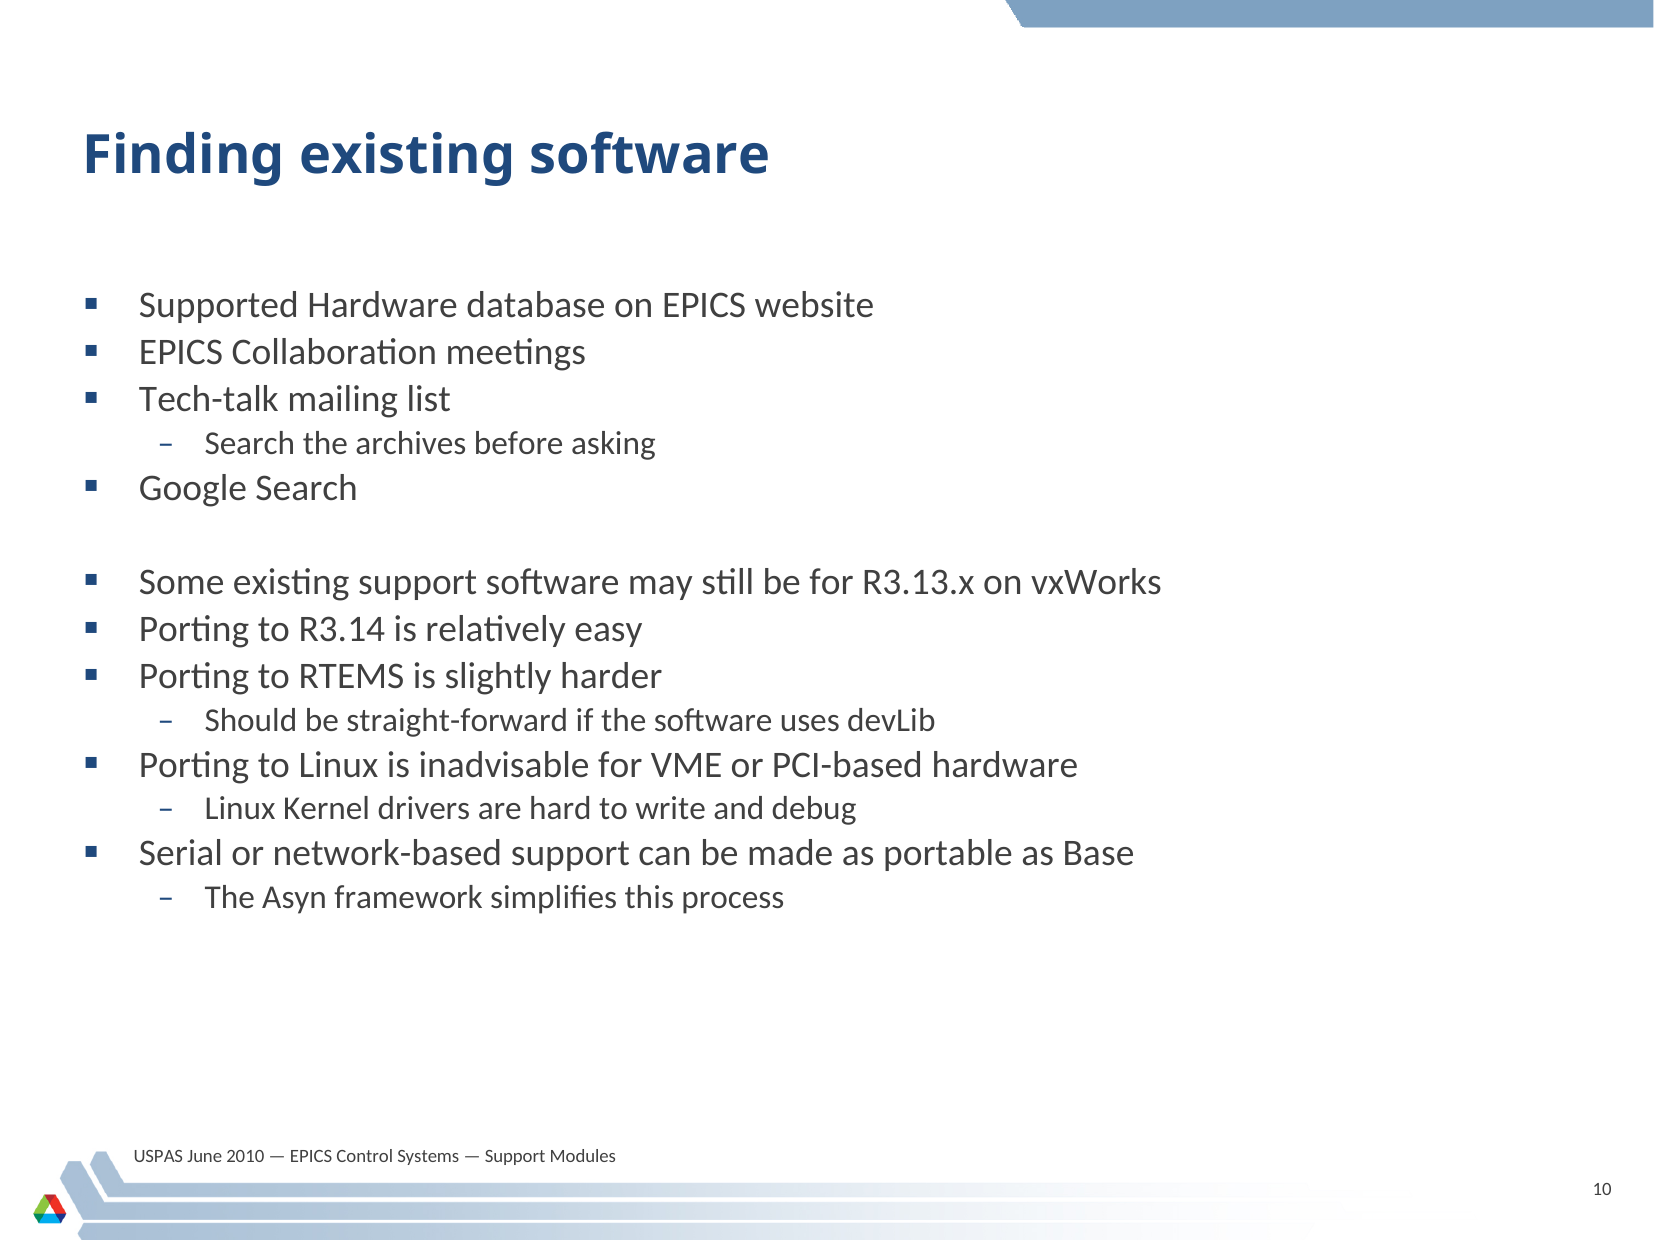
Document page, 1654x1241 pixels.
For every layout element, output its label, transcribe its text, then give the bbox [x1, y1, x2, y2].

list Supported Hardware database on EPICS website EPICS Collaboration meetings Tech-talk mailing list Search the archives before asking Google Search Some existing support software may still be for R3.13.x on vxWorks Porting to R3.14 is relatively easy Porting to RTEMS is slightly harder Should be straight-forward if the software uses devLib Porting to Linux is inadvisable for VME or PCI-based hardware Linux Kernel drivers are hard to write and debug Serial or network-based support can be made as portable as Base The Asyn framework simplifies this process [82, 289, 1571, 996]
picture [0, 1143, 1654, 1240]
title Finding existing software [82, 49, 1571, 257]
picture [0, 0, 1654, 29]
